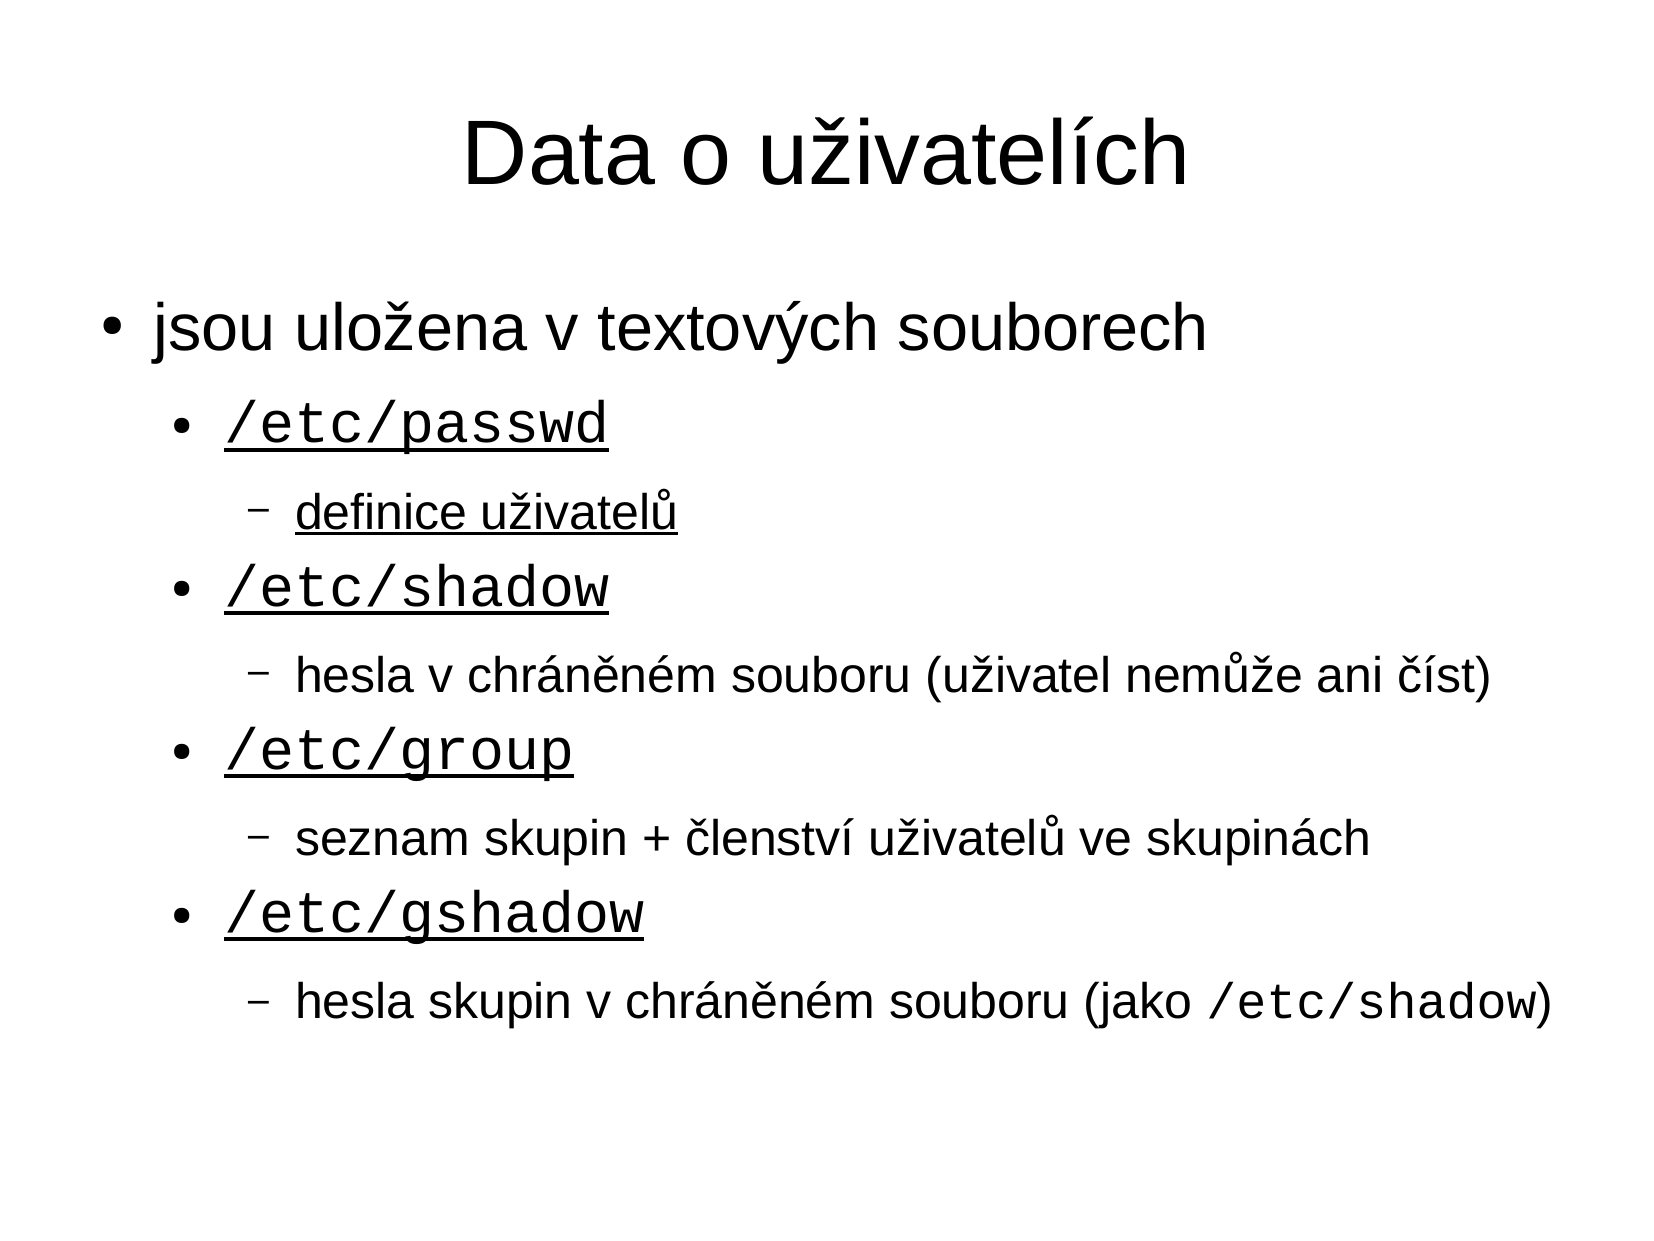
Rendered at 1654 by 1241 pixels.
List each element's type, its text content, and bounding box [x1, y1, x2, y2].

list jsou uložena v textových souborech /etc/passwd definice uživatelů /etc/shadow hesla v chráněném souboru (uživatel nemůže ani číst) /etc/group seznam skupin + členství uživatelů ve skupinách /etc/gshadow hesla skupin v chráněném souboru (jako /etc/shadow) [82, 290, 1571, 1094]
title Data o uživatelích [82, 56, 1571, 250]
